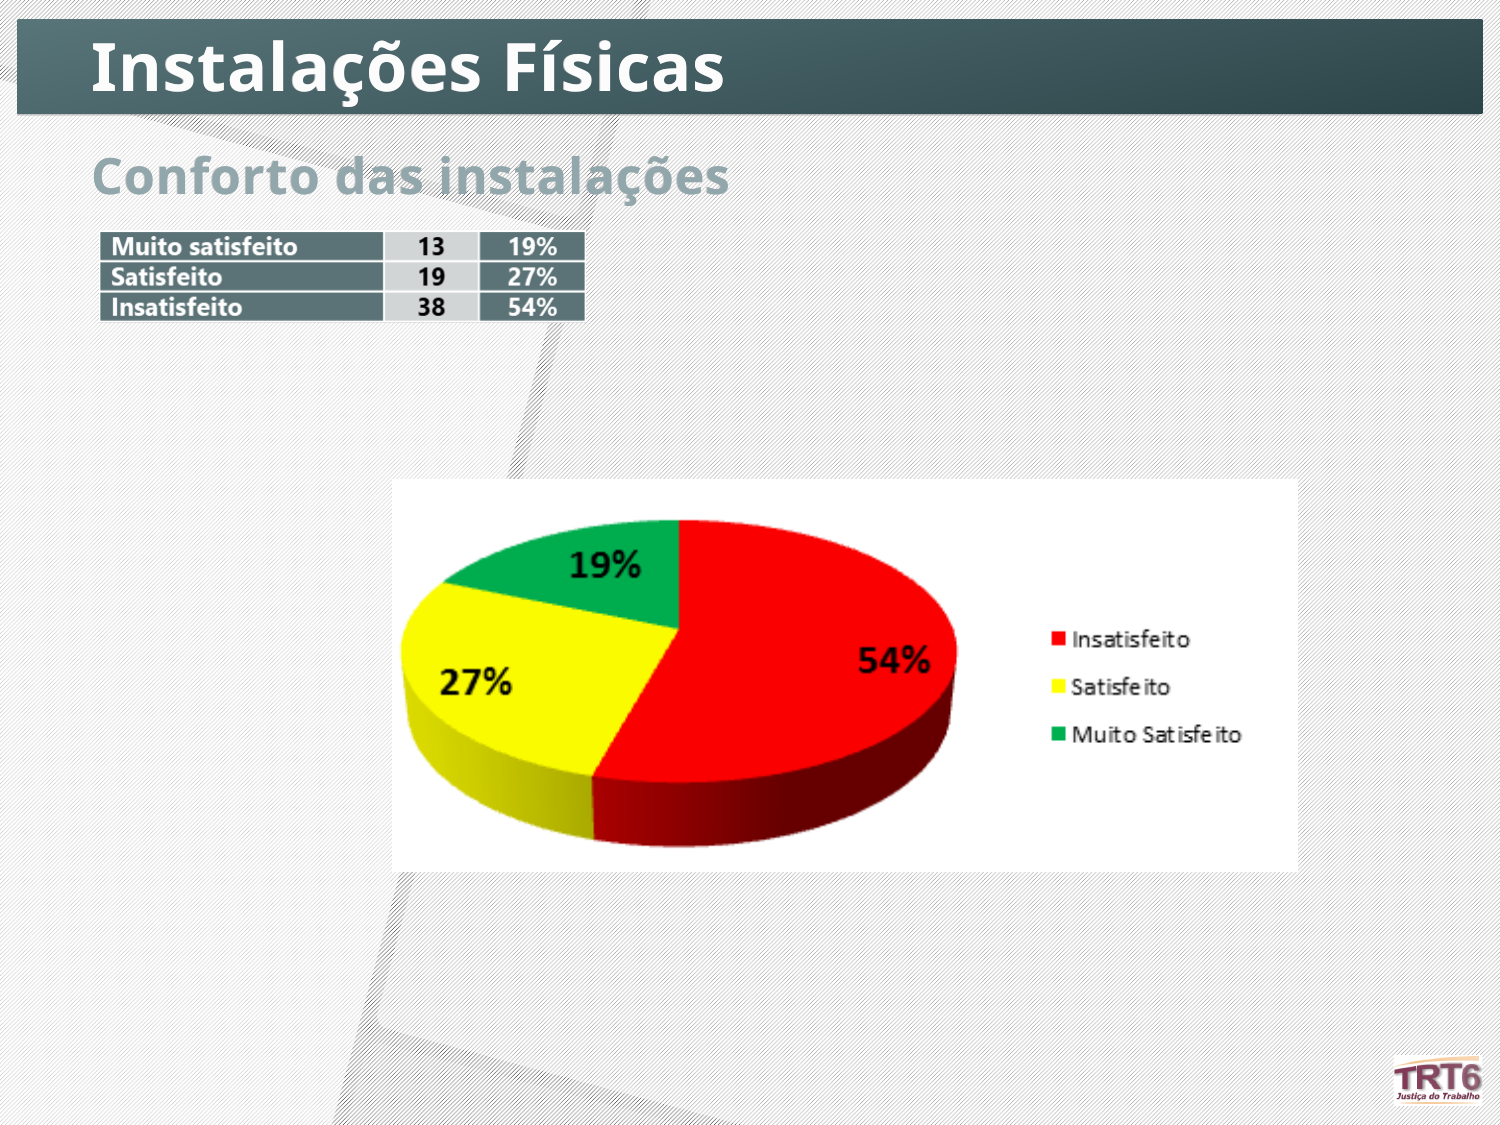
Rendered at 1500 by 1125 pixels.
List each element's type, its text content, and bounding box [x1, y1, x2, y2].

text_box Conforto das instalações [77, 137, 1447, 212]
picture [99, 222, 586, 336]
text_box [18, 19, 1482, 114]
picture [392, 479, 1298, 872]
text_box Instalações Físicas [77, 18, 1270, 113]
picture [1393, 1055, 1483, 1106]
